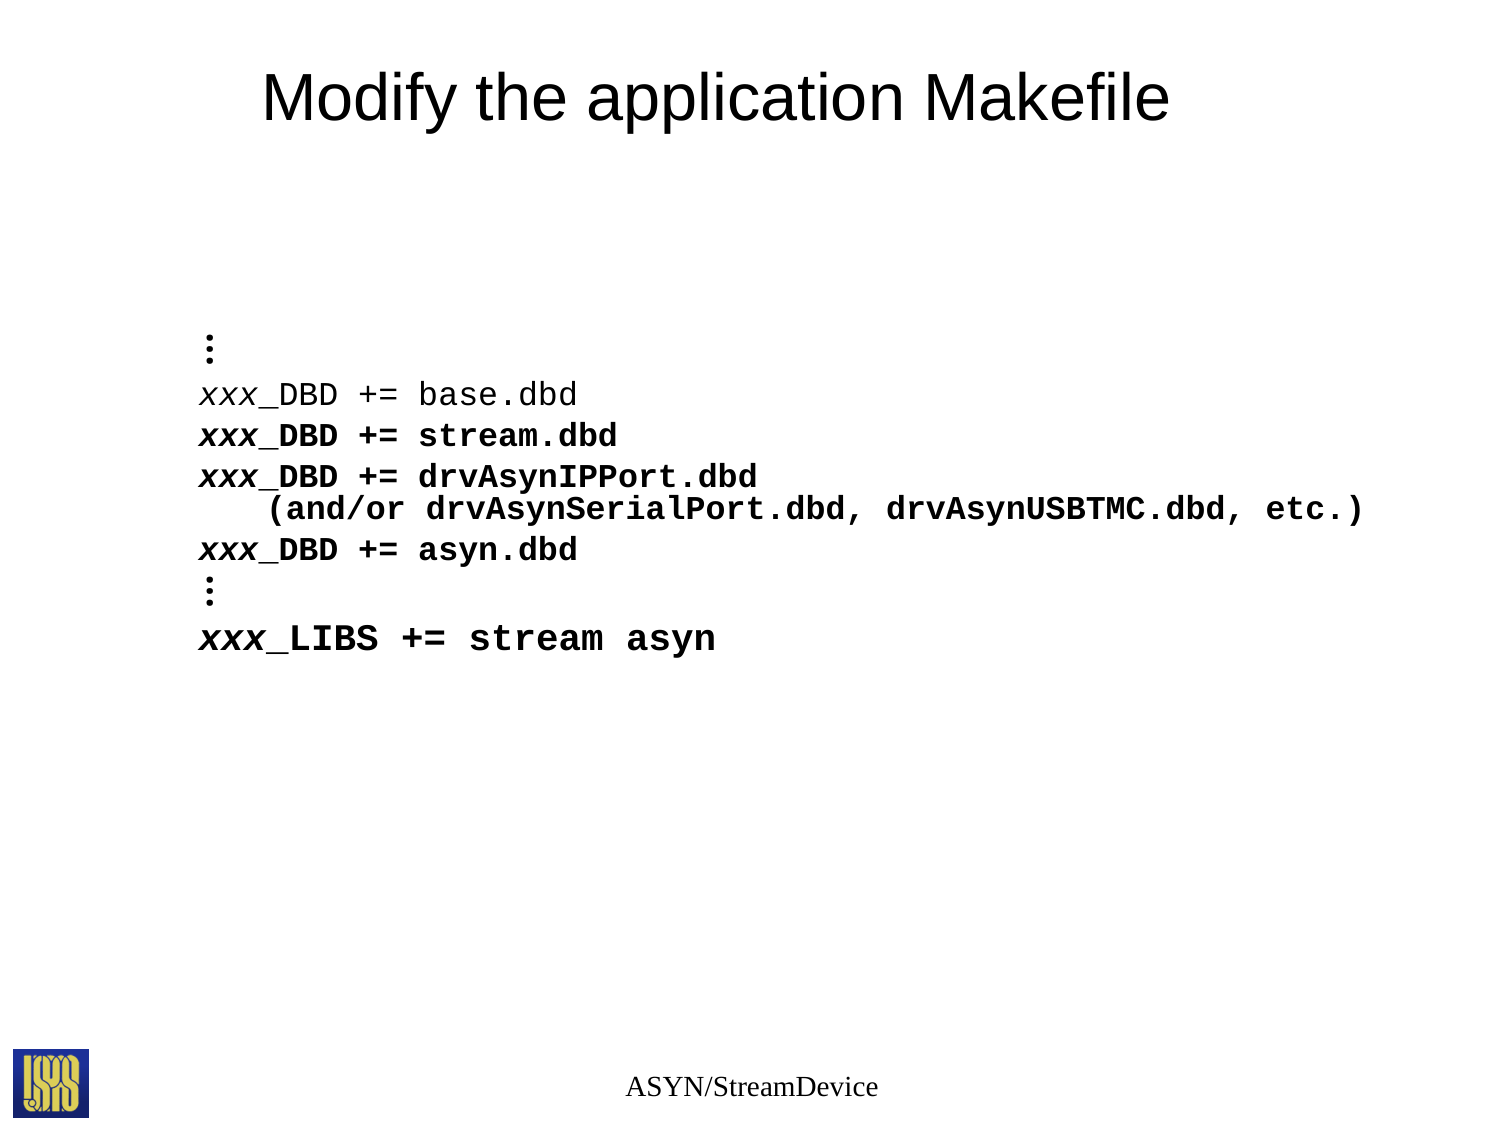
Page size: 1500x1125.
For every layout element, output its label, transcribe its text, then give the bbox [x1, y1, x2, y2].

title Modify the application Makefile [55, 54, 1361, 142]
picture [13, 1049, 89, 1118]
list ⁝ xxx_DBD += base.dbd xxx_DBD += stream.dbd xxx_DBD += drvAsynIPPort.dbd (and/or drvAsynSerialPort.dbd, drvAsynUSBTMC.dbd, etc.) xxx_DBD += asyn.dbd ⁝ xxx_LIBS += stream asyn [118, 262, 1463, 731]
